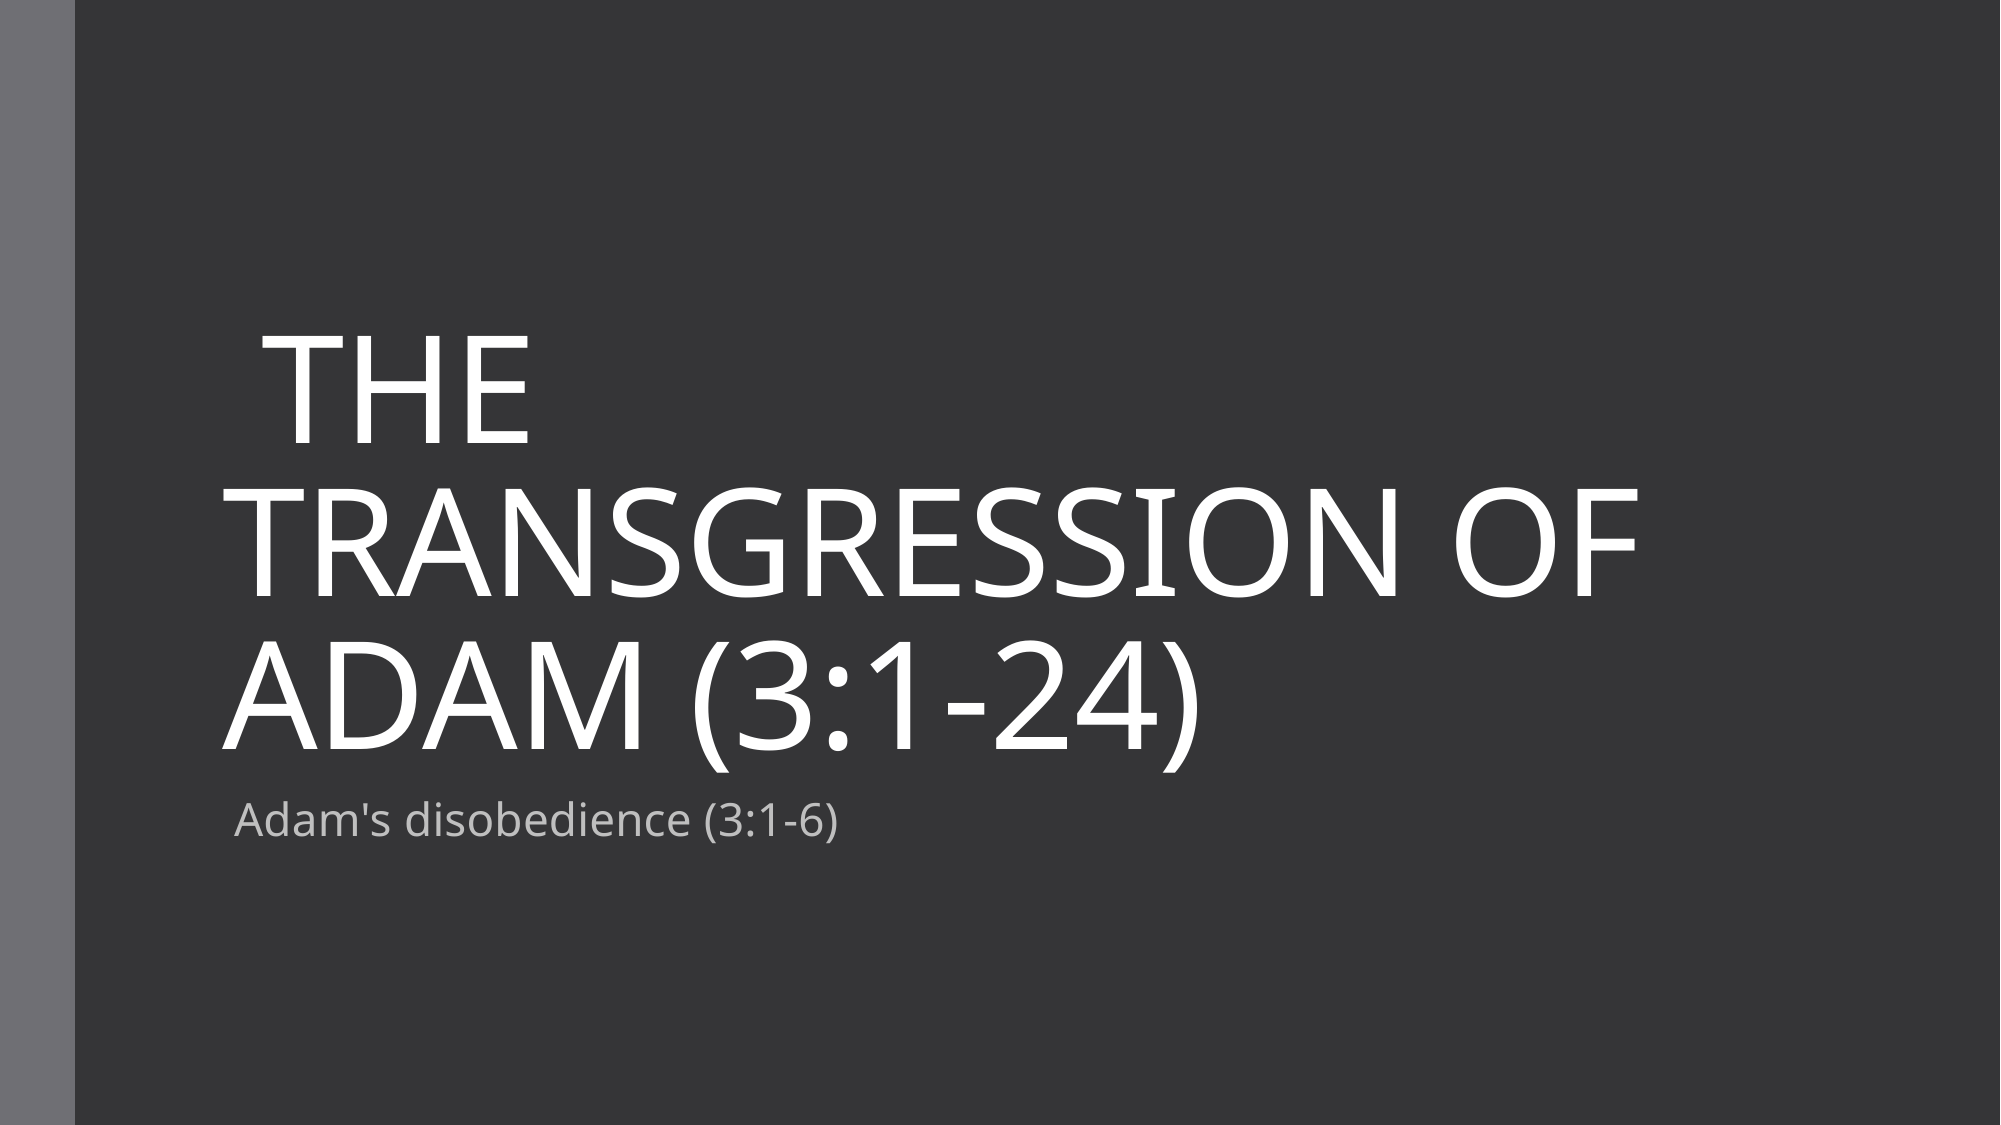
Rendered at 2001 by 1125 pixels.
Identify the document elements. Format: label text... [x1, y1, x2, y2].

subtitle Adam's disobedience (3:1-6) [206, 787, 1752, 1066]
title THE TRANSGRESSION OF ADAM (3:1-24) [206, 124, 1752, 787]
